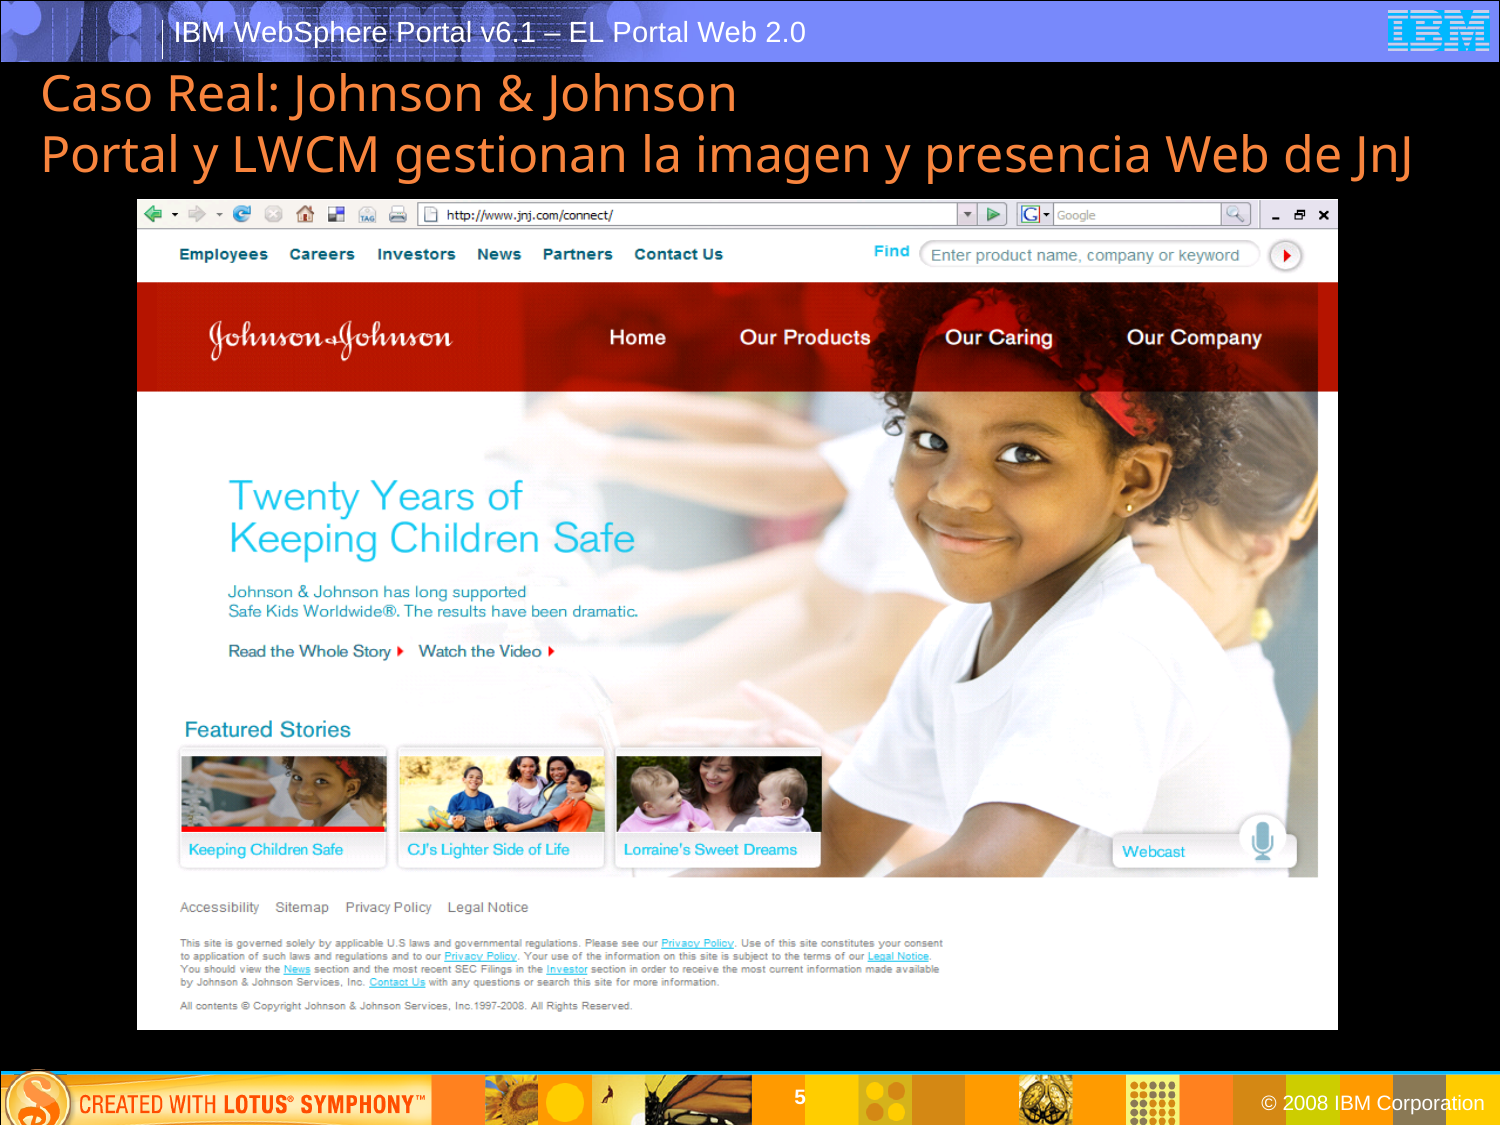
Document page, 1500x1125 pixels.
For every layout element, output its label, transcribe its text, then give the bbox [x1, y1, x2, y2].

picture [1, 1071, 1500, 1125]
title Caso Real: Johnson & Johnson Portal y LWCM gestionan la imagen y presencia Web de JnJ [25, 60, 1447, 192]
picture [137, 199, 1338, 1030]
picture [1, 1, 1499, 62]
